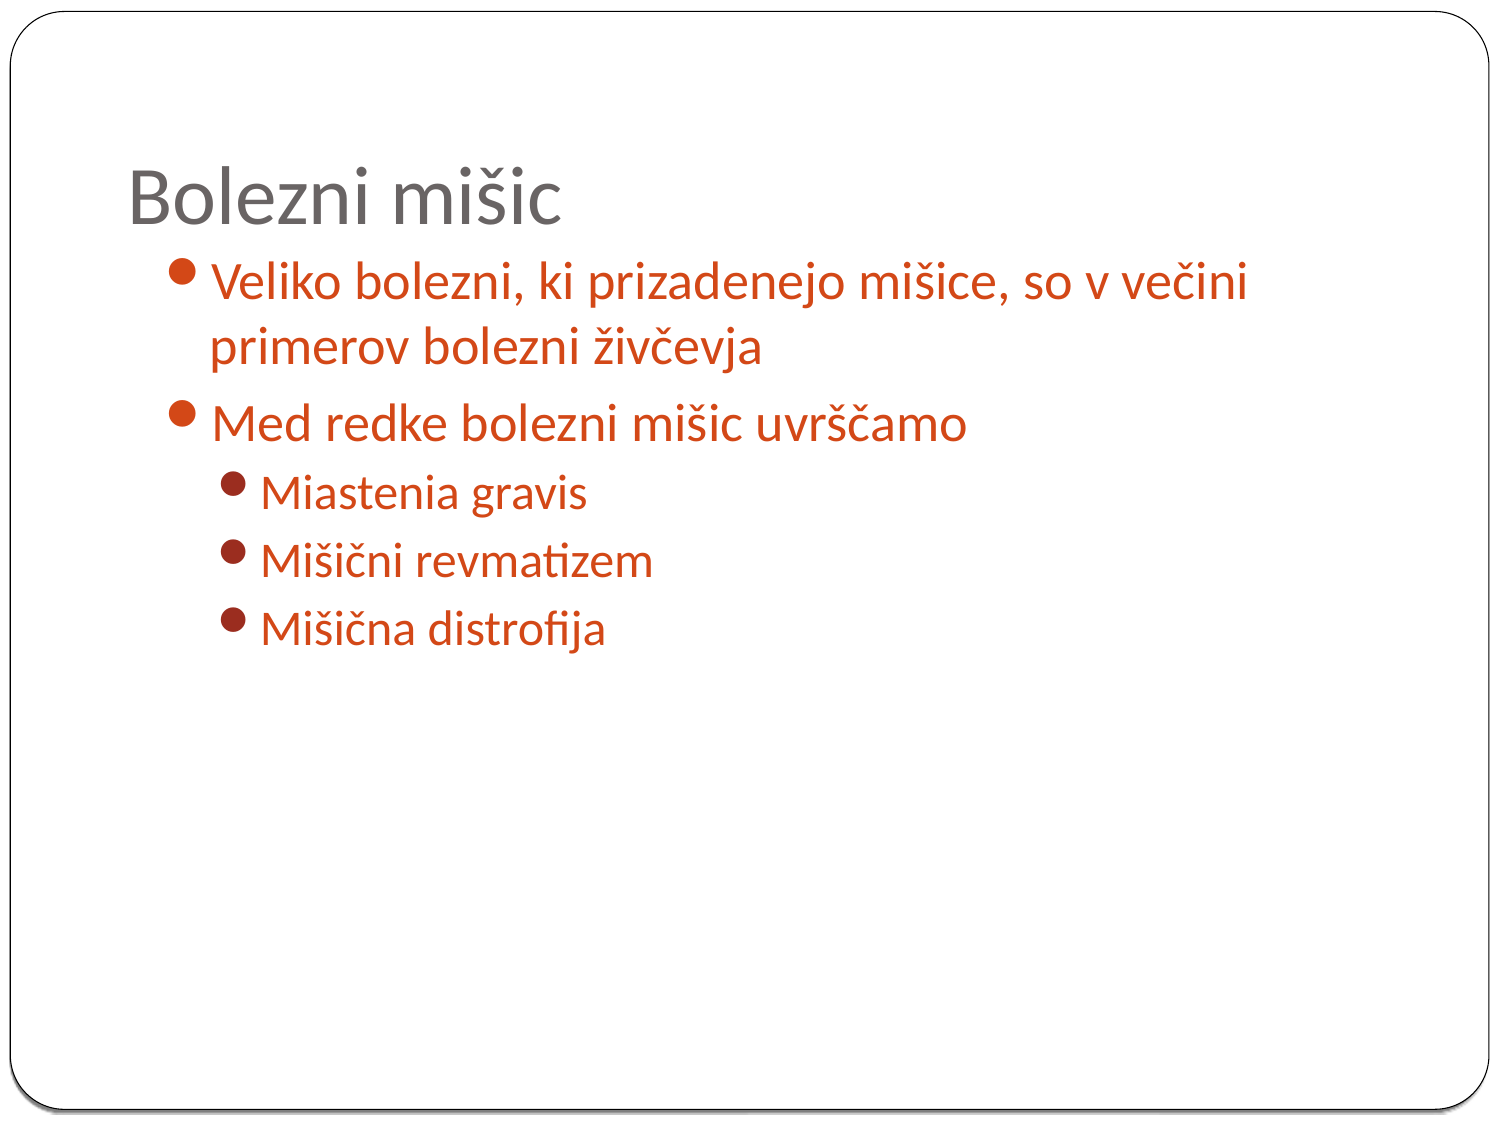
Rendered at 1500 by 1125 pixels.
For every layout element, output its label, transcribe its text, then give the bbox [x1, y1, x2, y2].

title Bolezni mišic [112, 131, 1388, 257]
list Veliko bolezni, ki prizadenejo mišice, so v večini primerov bolezni živčevja Med redke bolezni mišic uvrščamo Miastenia gravis Mišični revmatizem Mišična distrofija [150, 237, 1425, 988]
